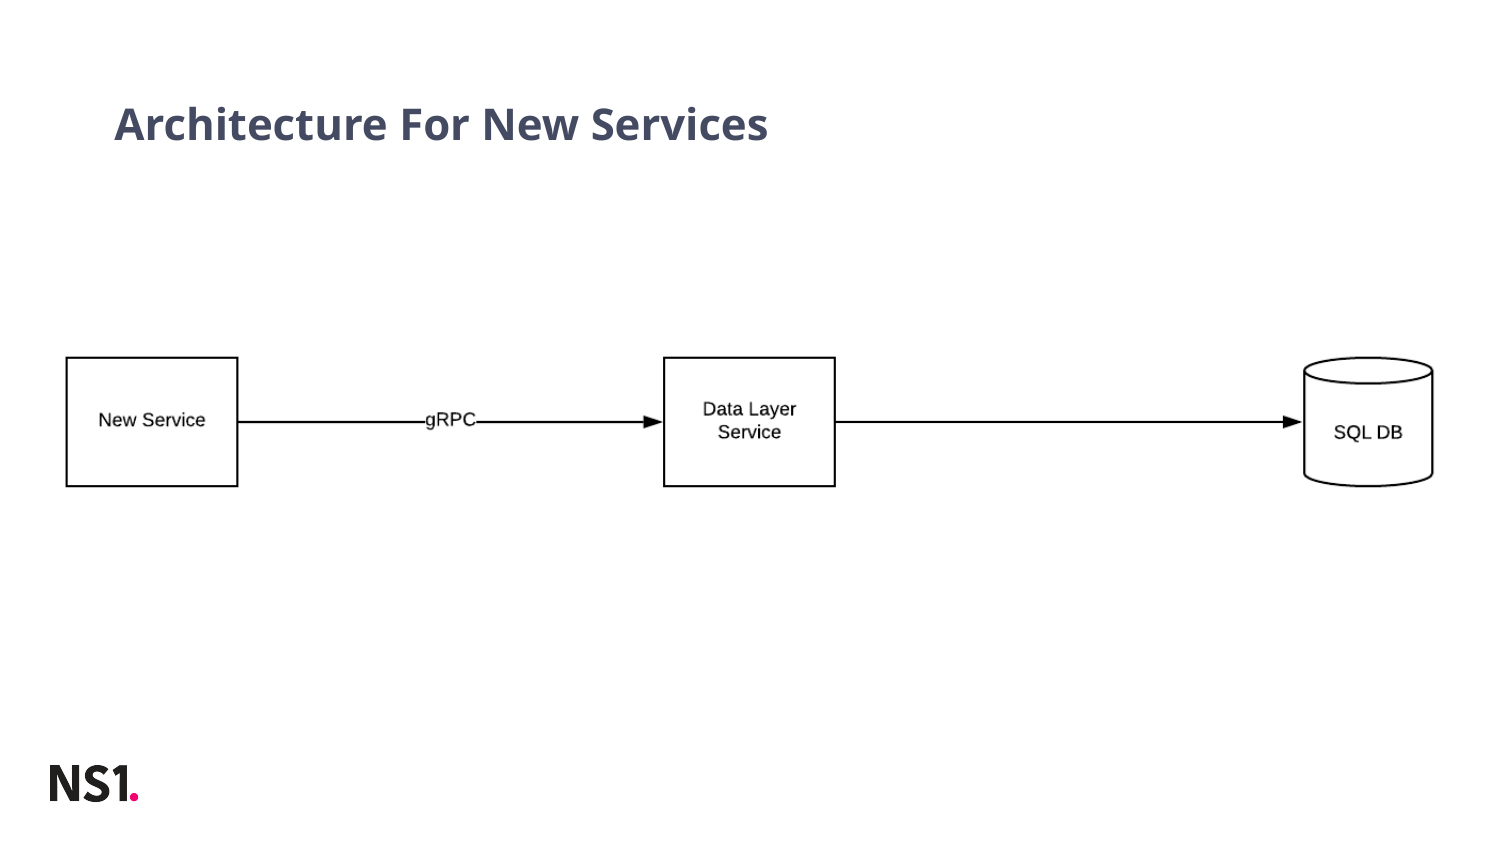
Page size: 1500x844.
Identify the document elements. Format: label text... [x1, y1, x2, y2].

title Architecture For New Services [103, 44, 1397, 208]
picture [24, 315, 1475, 529]
picture [46, 761, 140, 805]
